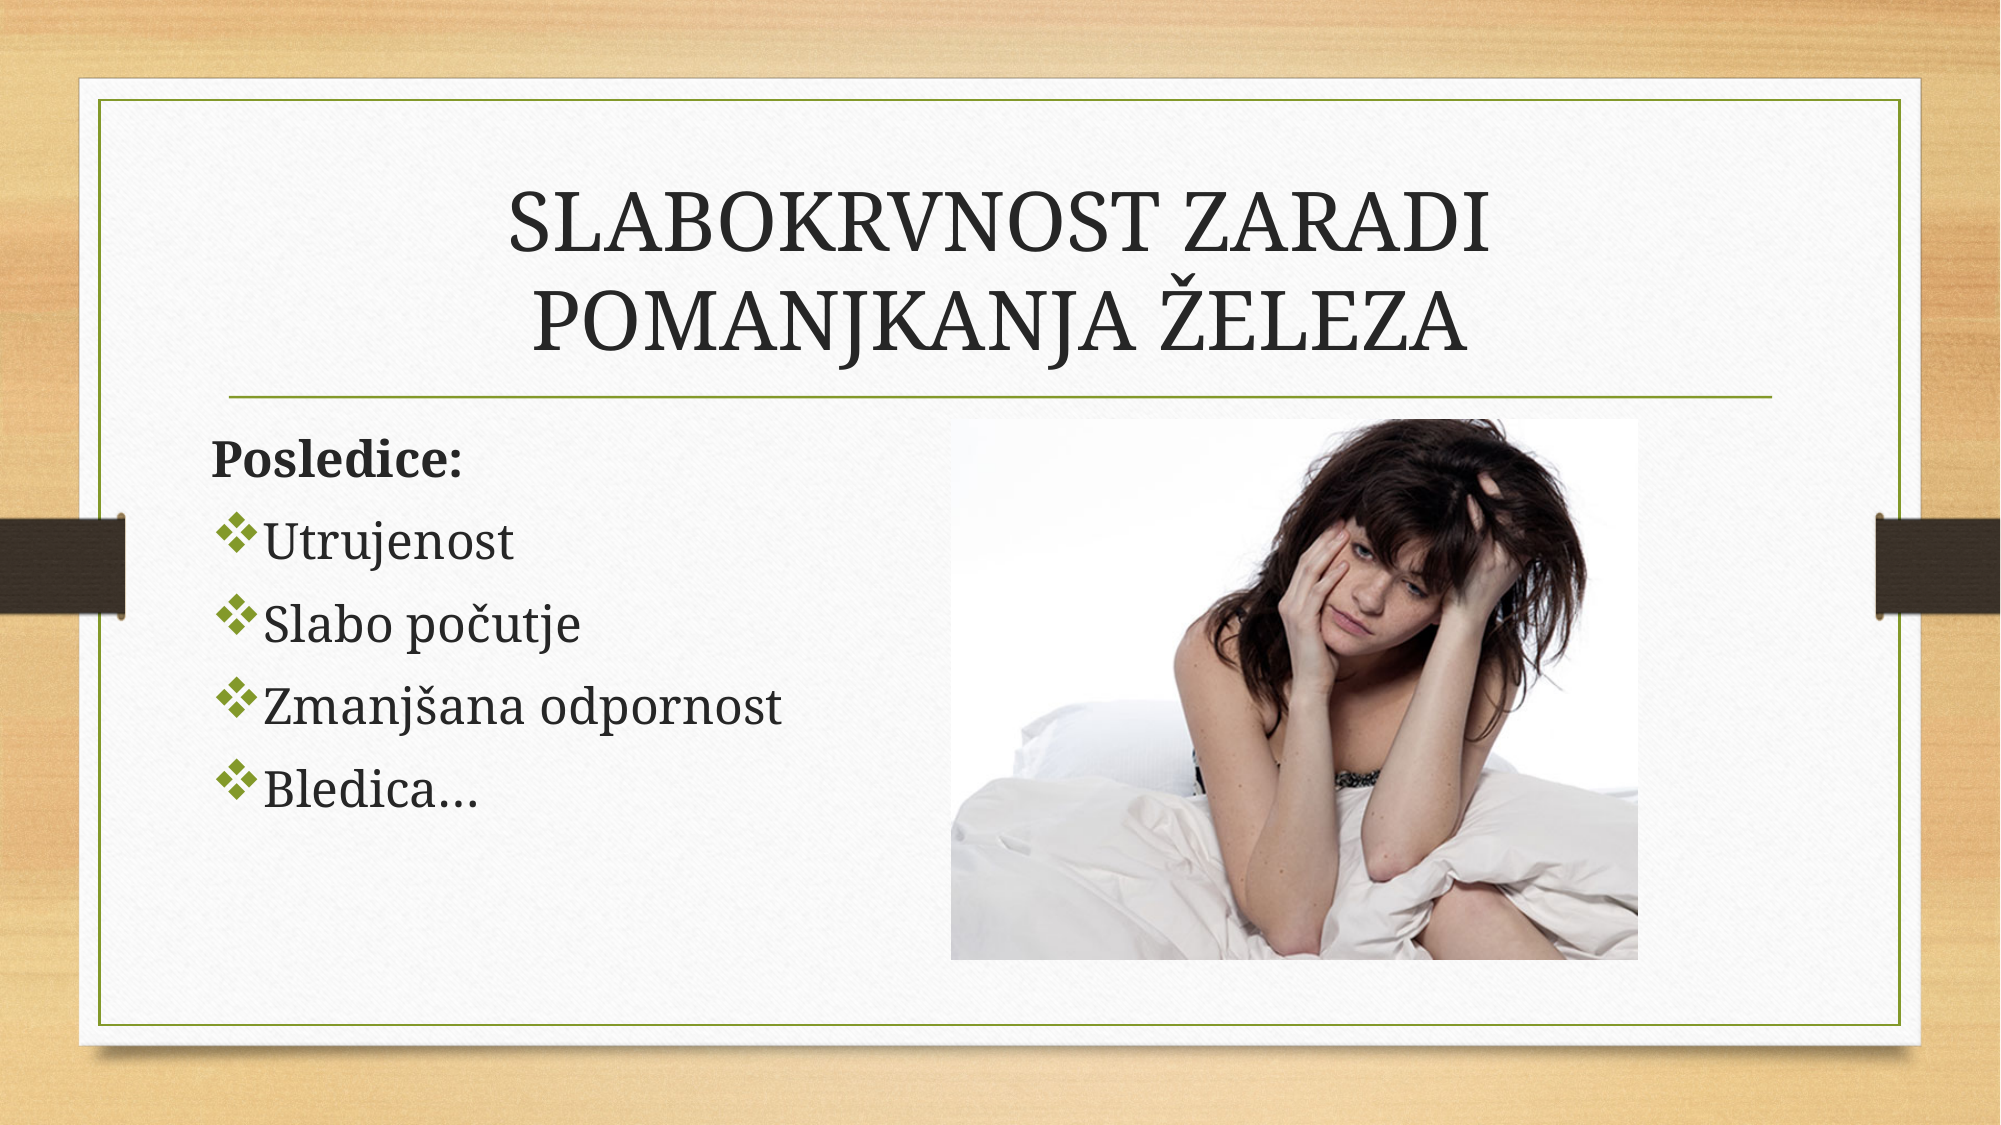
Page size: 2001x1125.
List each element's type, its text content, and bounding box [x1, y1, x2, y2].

picture [0, 0, 2001, 1125]
list Posledice: Utrujenost Slabo počutje Zmanjšana odpornost Bledica… [196, 419, 1802, 977]
title SLABOKRVNOST ZARADI POMANJKANJA ŽELEZA [212, 161, 1788, 375]
